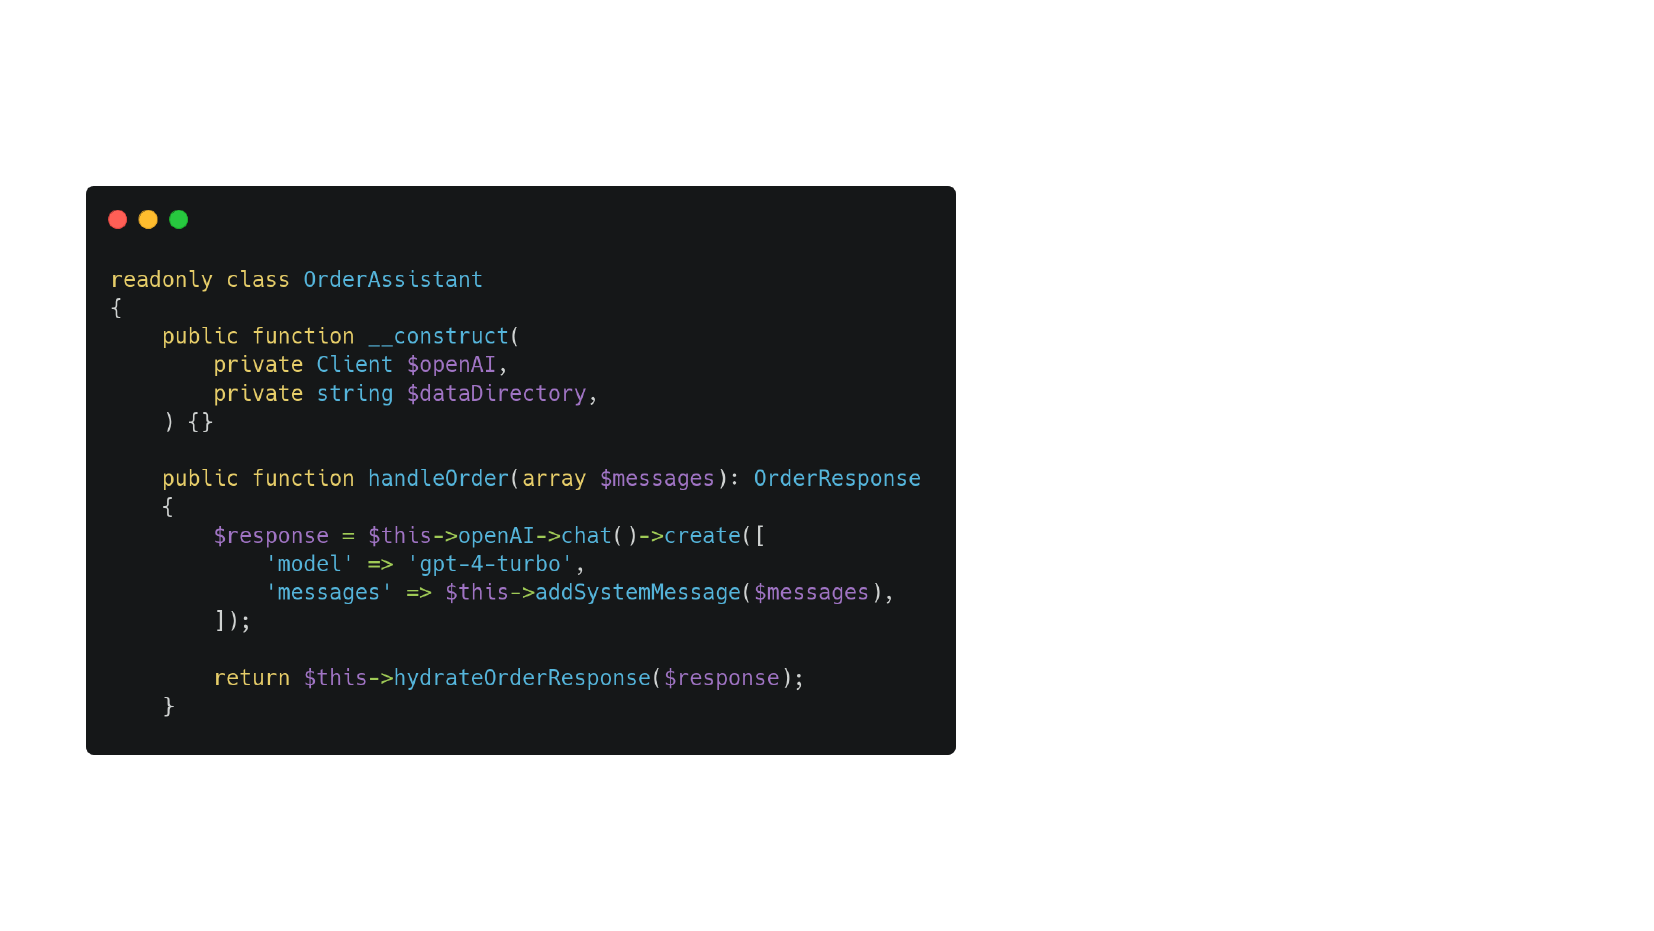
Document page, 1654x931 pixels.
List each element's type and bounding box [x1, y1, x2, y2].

picture [0, 100, 1041, 840]
